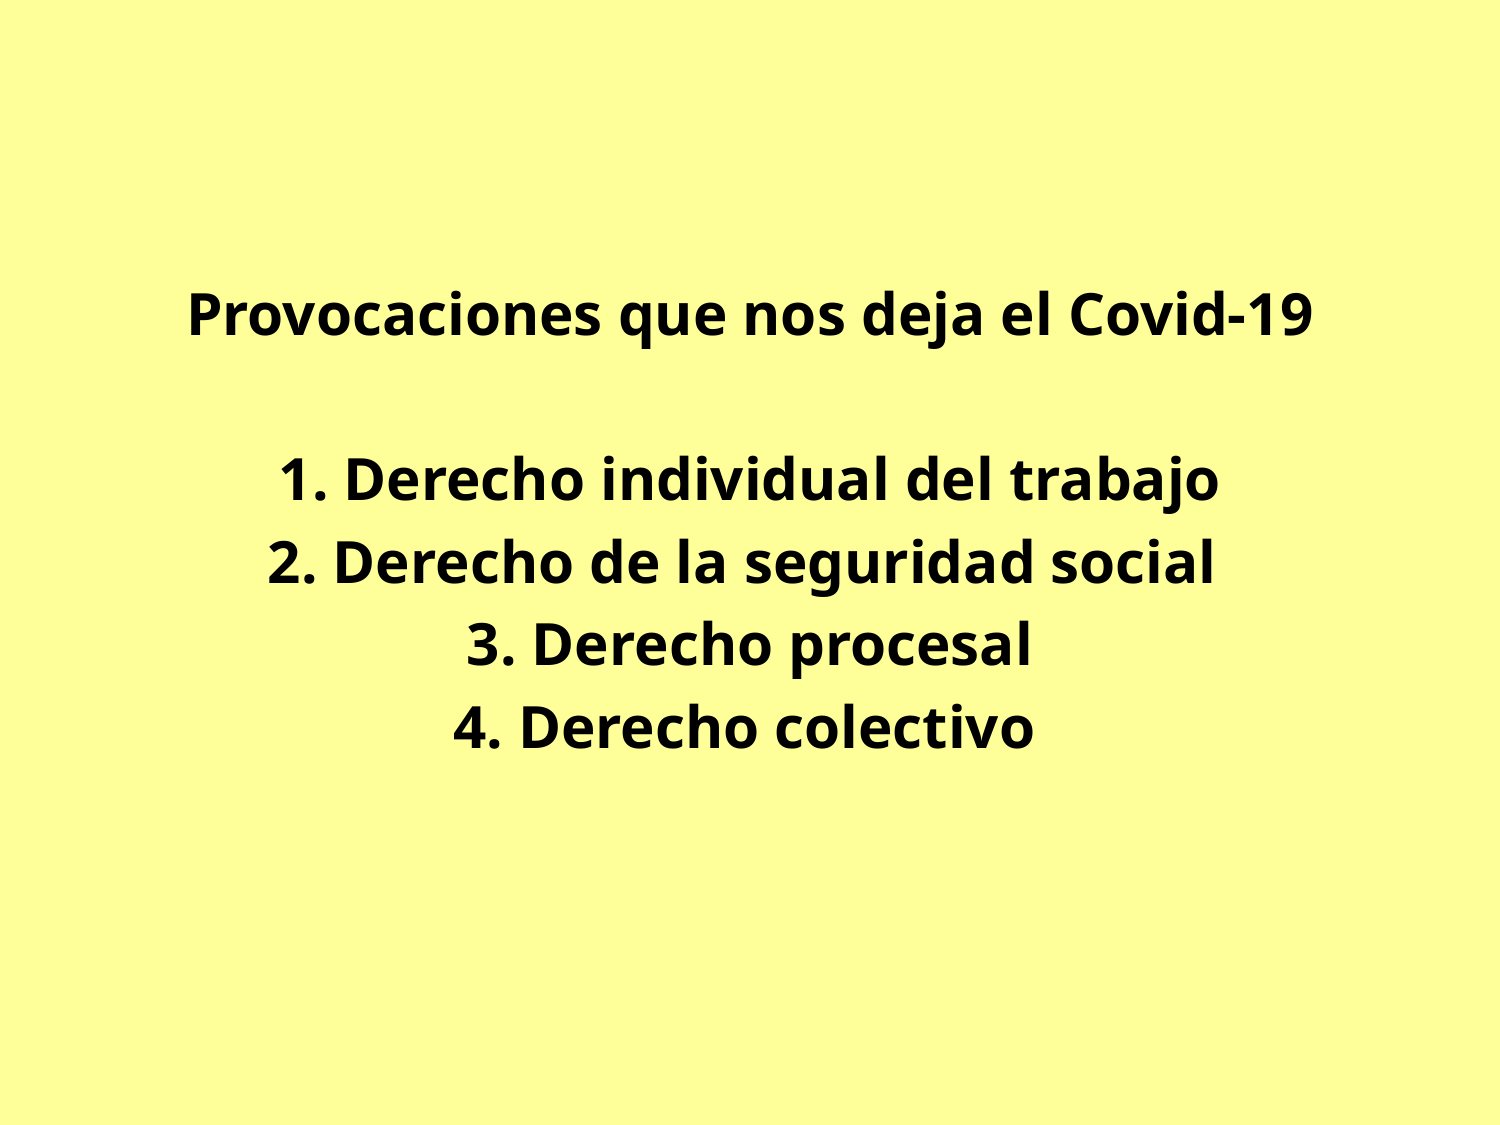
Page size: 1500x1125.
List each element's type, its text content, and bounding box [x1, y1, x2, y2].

text_box Provocaciones que nos deja el Covid-19 1. Derecho individual del trabajo 2. Derecho de la seguridad social 3. Derecho procesal 4. Derecho colectivo [0, 187, 1500, 833]
